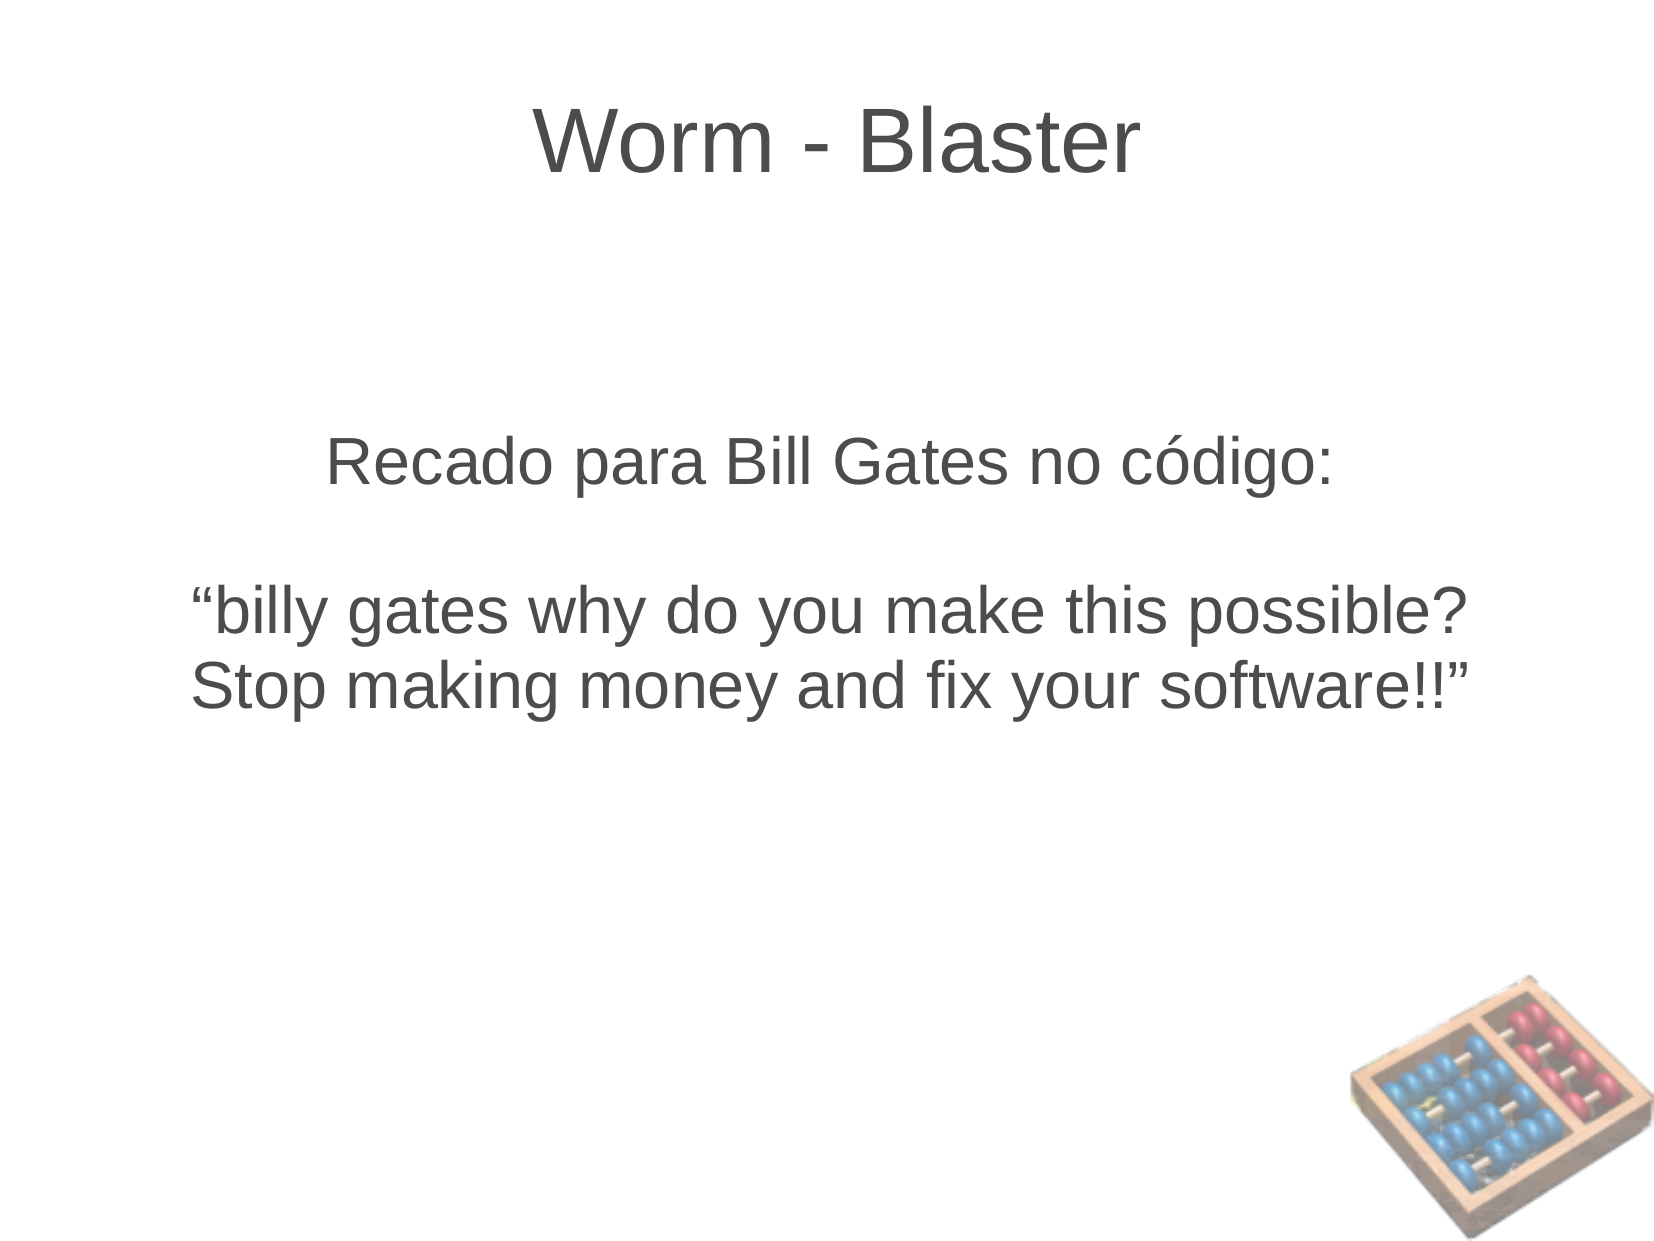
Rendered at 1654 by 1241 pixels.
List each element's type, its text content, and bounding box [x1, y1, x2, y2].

subtitle Recado para Bill Gates no código: “billy gates why do you make this possible? Stop making money and fix your software!!” [86, 208, 1576, 1013]
title Worm - Blaster [75, 37, 1601, 245]
